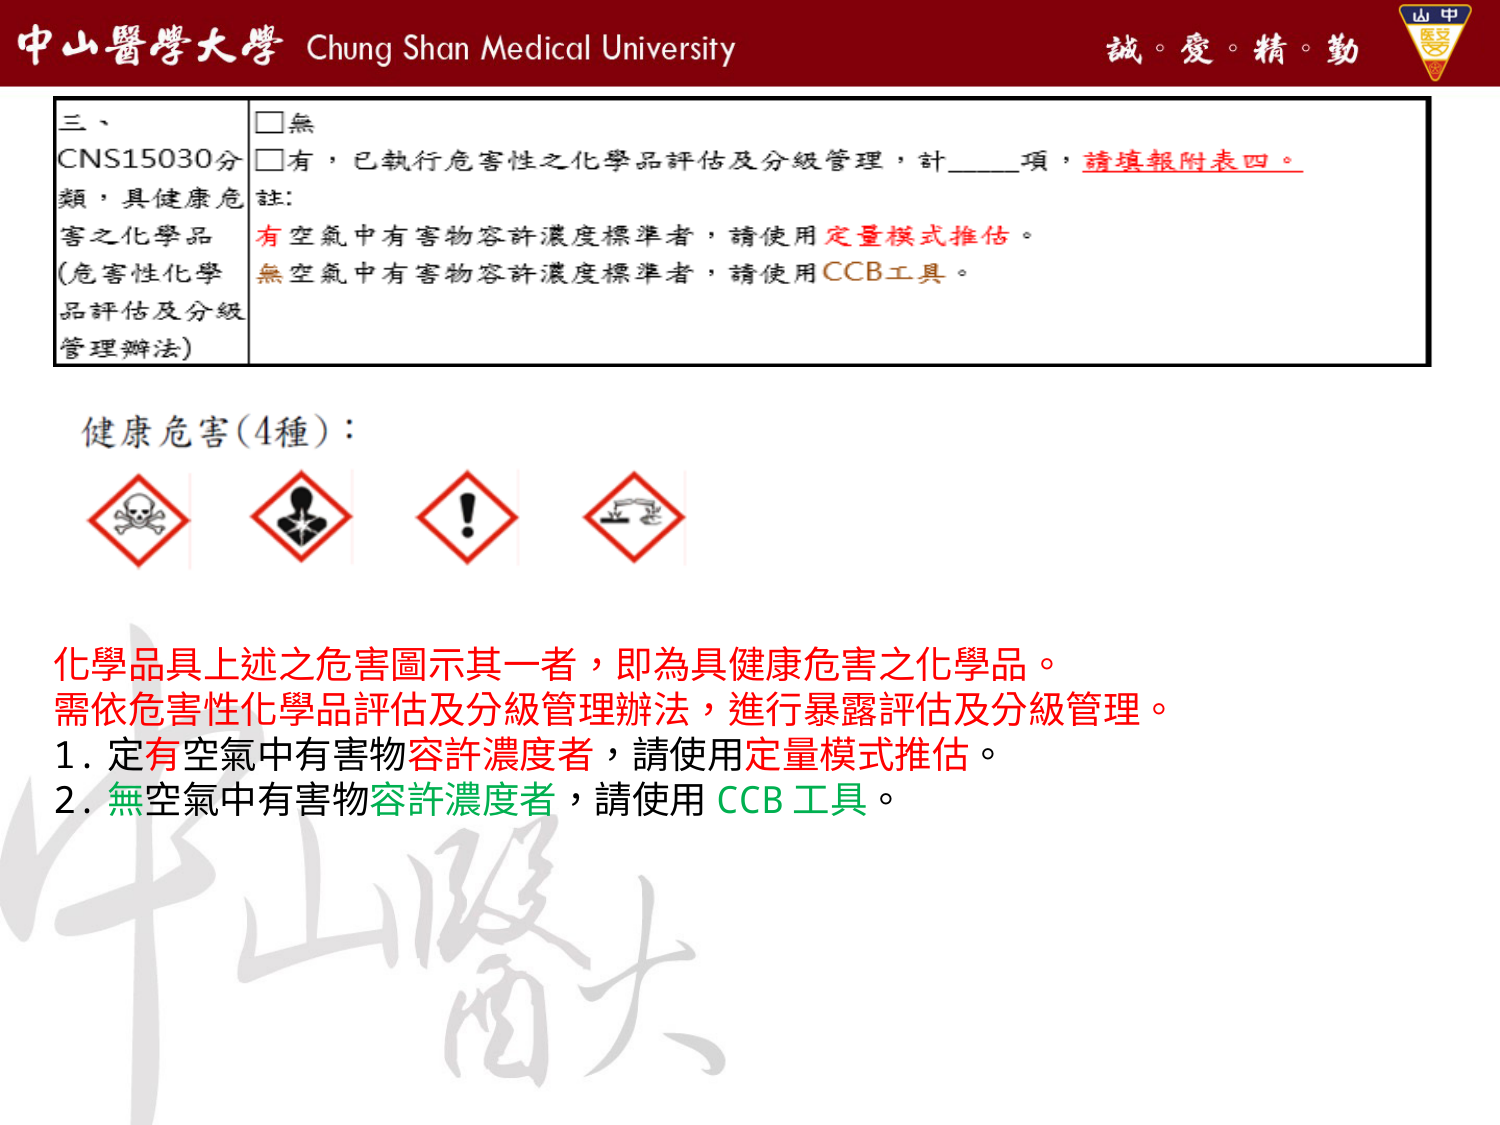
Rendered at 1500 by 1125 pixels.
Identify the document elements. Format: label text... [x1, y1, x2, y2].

picture [40, 385, 740, 583]
picture [53, 96, 1436, 367]
text_box 化學品具上述之危害圖示其一者，即為具健康危害之化學品。 需依危害性化學品評估及分級管理辦法，進行暴露評估及分級管理。 1.定有空氣中有害物容許濃度者，請使用定量模式推估。 2.無空氣中有害物容許濃度者，請使用CCB工具。 [38, 633, 1435, 828]
